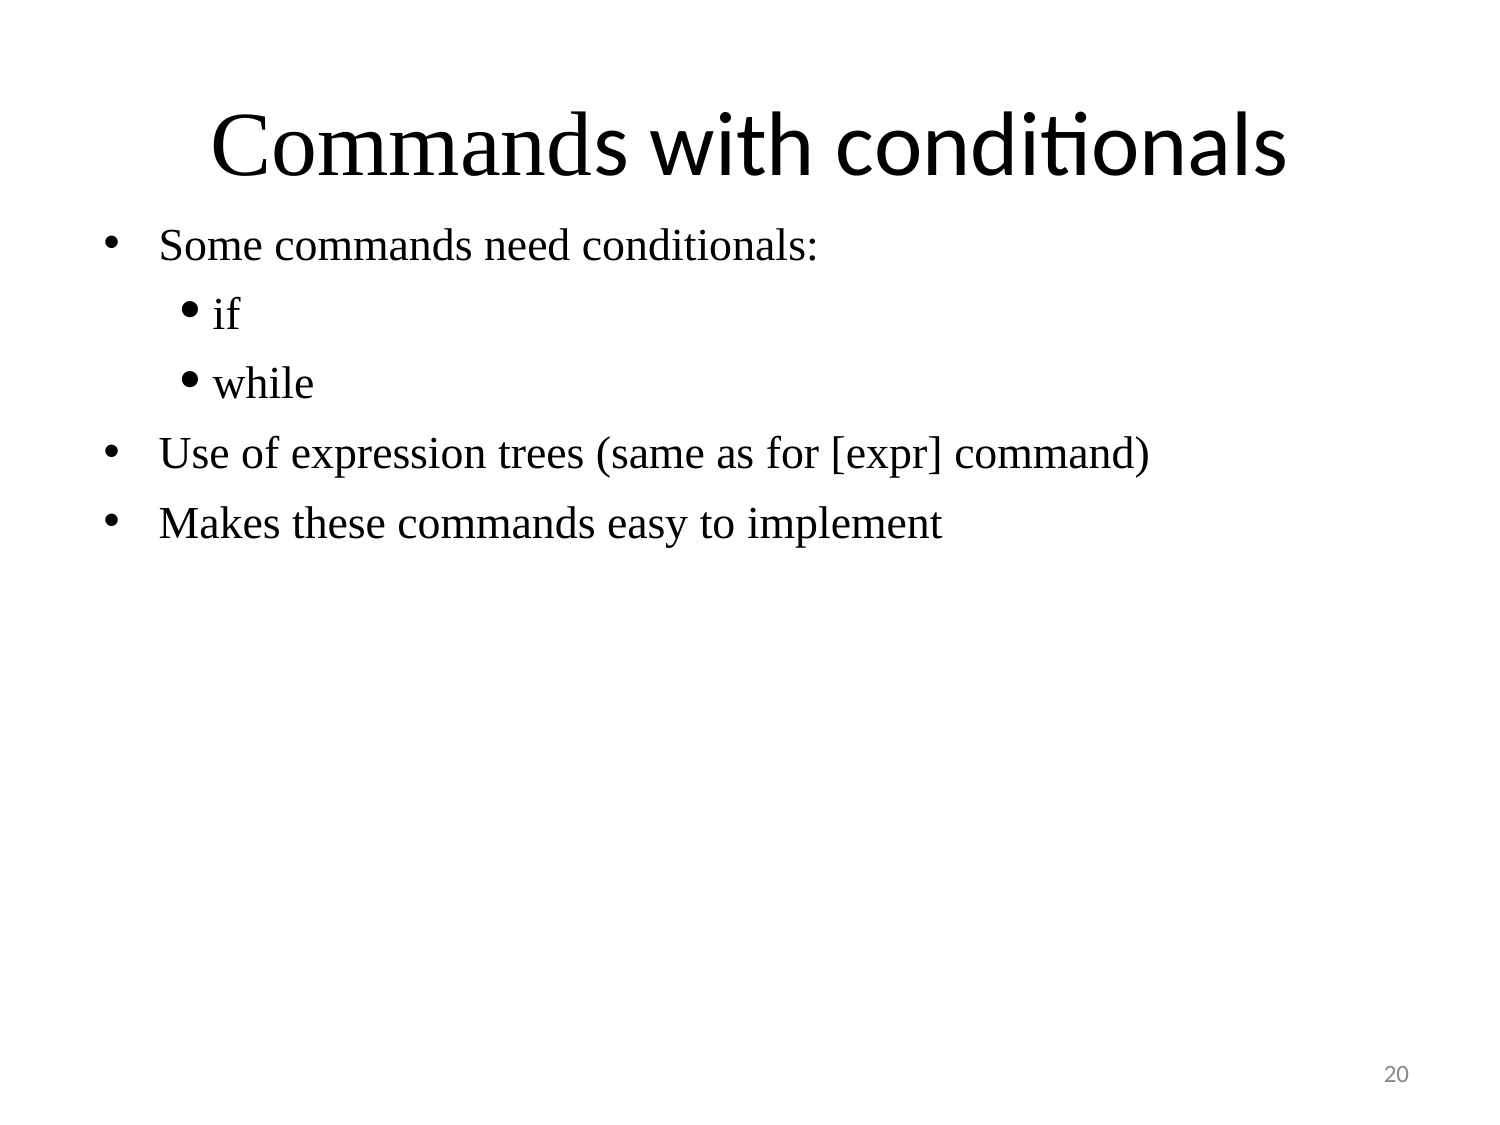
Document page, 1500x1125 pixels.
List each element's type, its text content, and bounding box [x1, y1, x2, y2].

text_box Some commands need conditionals: if while Use of expression trees (same as for [expr] command) Makes these commands easy to implement [88, 206, 1439, 975]
text_box Command‏s with conditionals [75, 45, 1426, 233]
